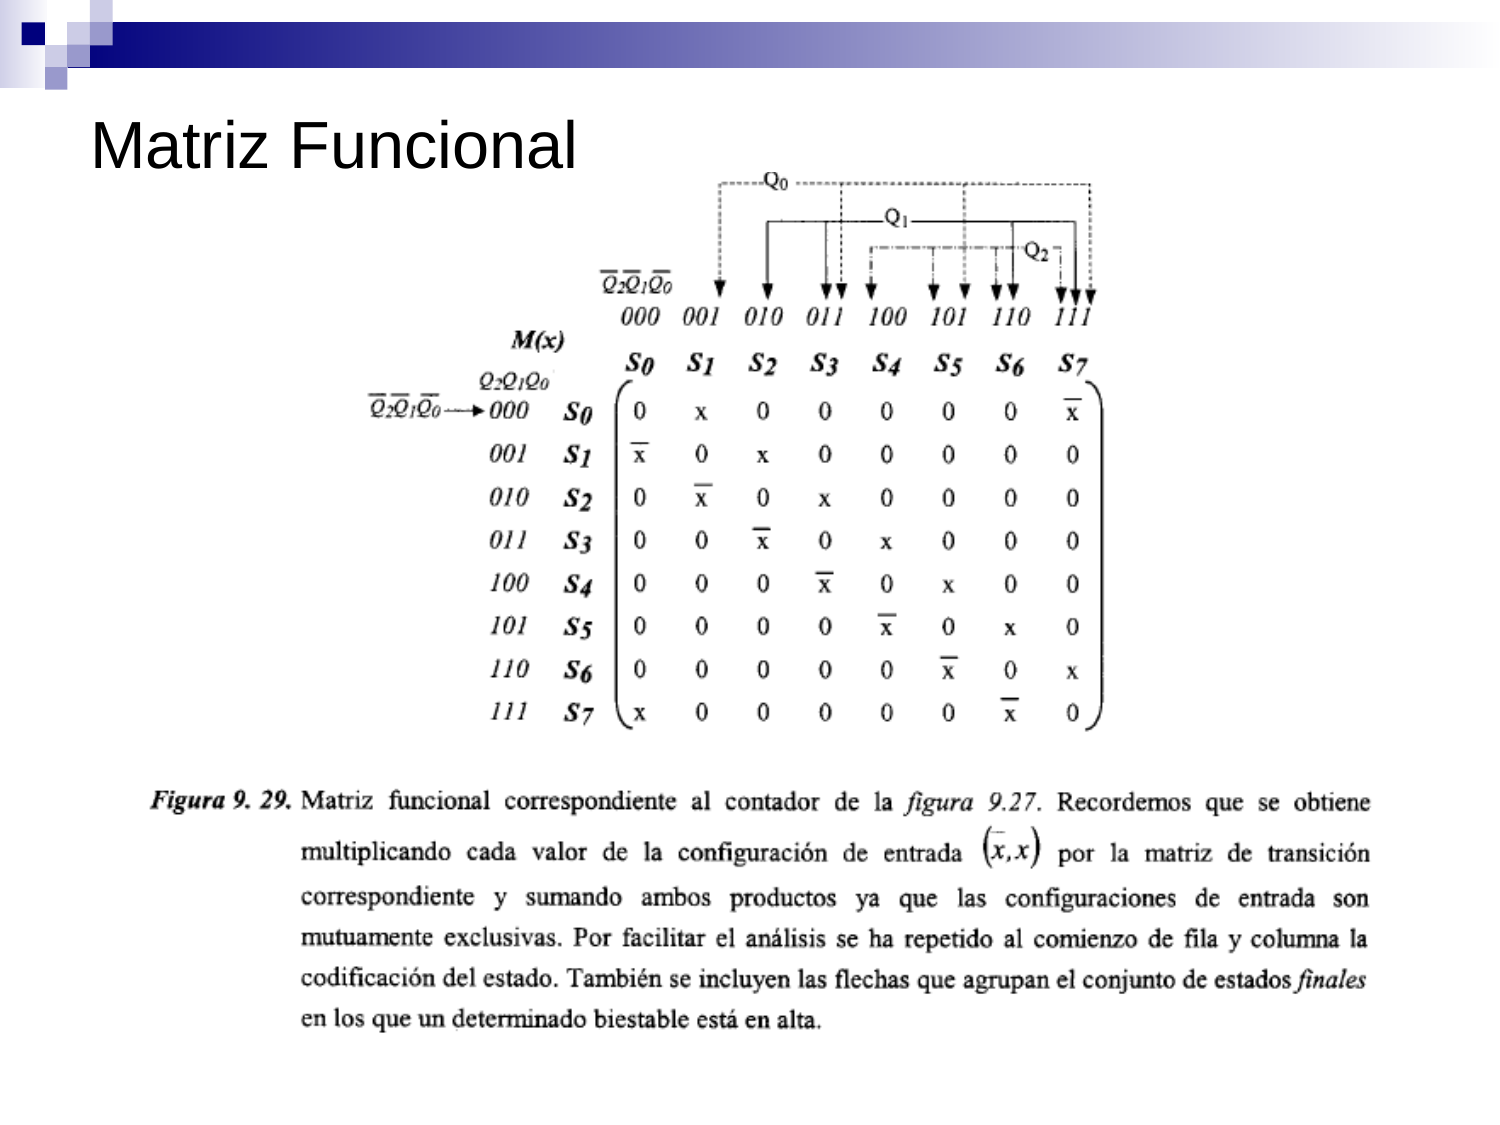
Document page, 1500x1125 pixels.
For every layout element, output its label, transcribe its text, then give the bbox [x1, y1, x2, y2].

picture [123, 172, 1388, 1036]
title Matriz Funcional [75, 74, 1426, 208]
